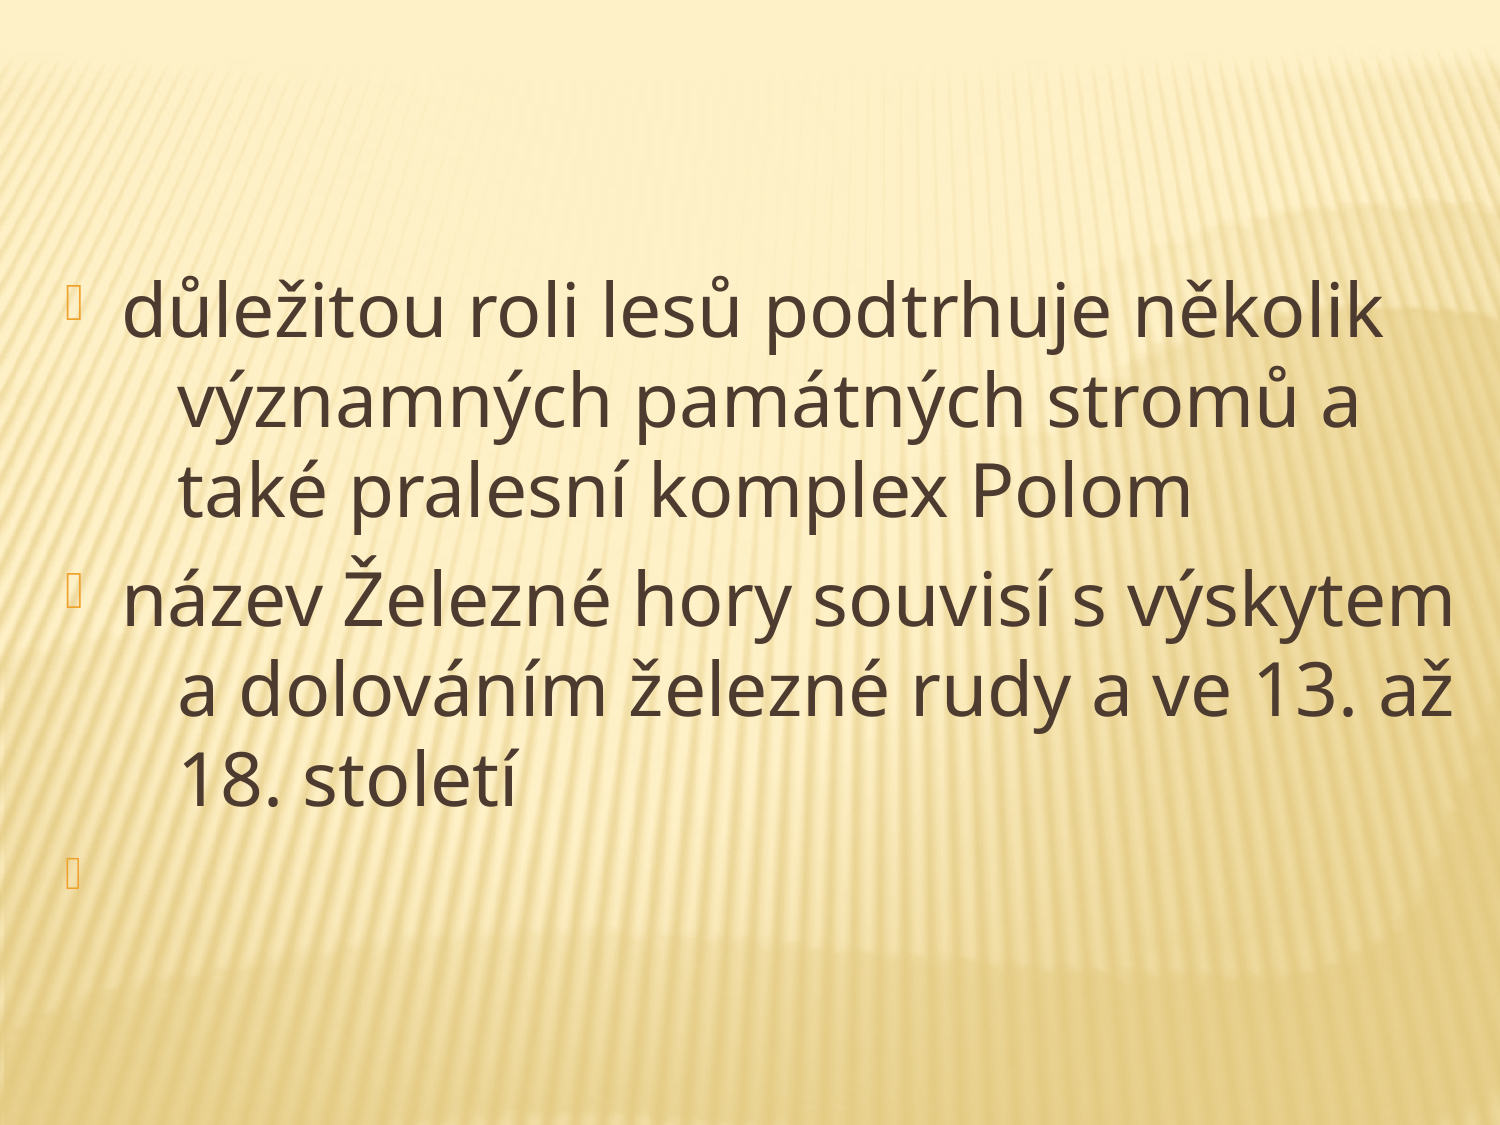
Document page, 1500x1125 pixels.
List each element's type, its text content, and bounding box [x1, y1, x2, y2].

list důležitou roli lesů podtrhuje několik významných památných stromů a také pralesní komplex Polom název Železné hory souvisí s výskytem a dolováním železné rudy a ve 13. až 18. století [50, 254, 1476, 998]
